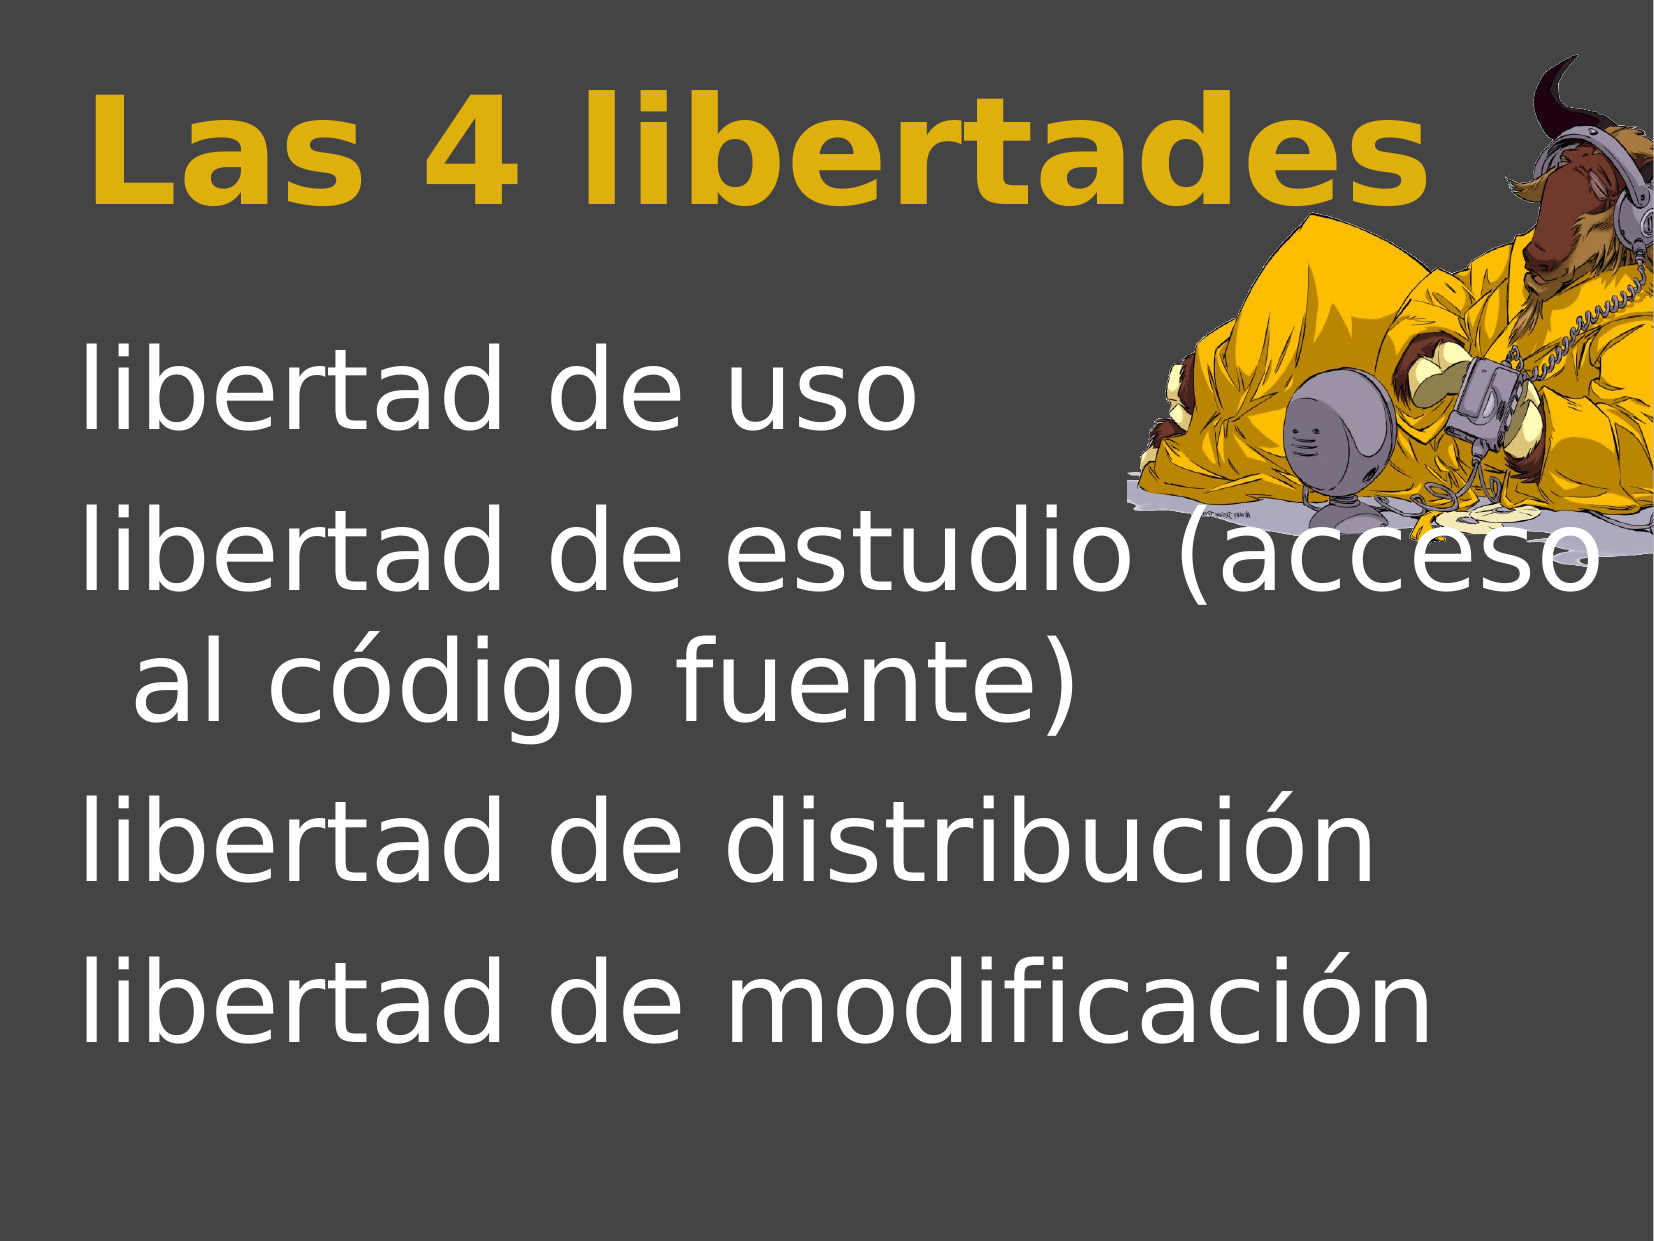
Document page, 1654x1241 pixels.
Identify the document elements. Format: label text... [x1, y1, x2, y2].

picture [0, 0, 1654, 1241]
title Las 4 libertades [82, 49, 1571, 257]
list libertad de uso libertad de estudio (acceso al código fuente) libertad de distribución libertad de modificación [59, 324, 1625, 1129]
